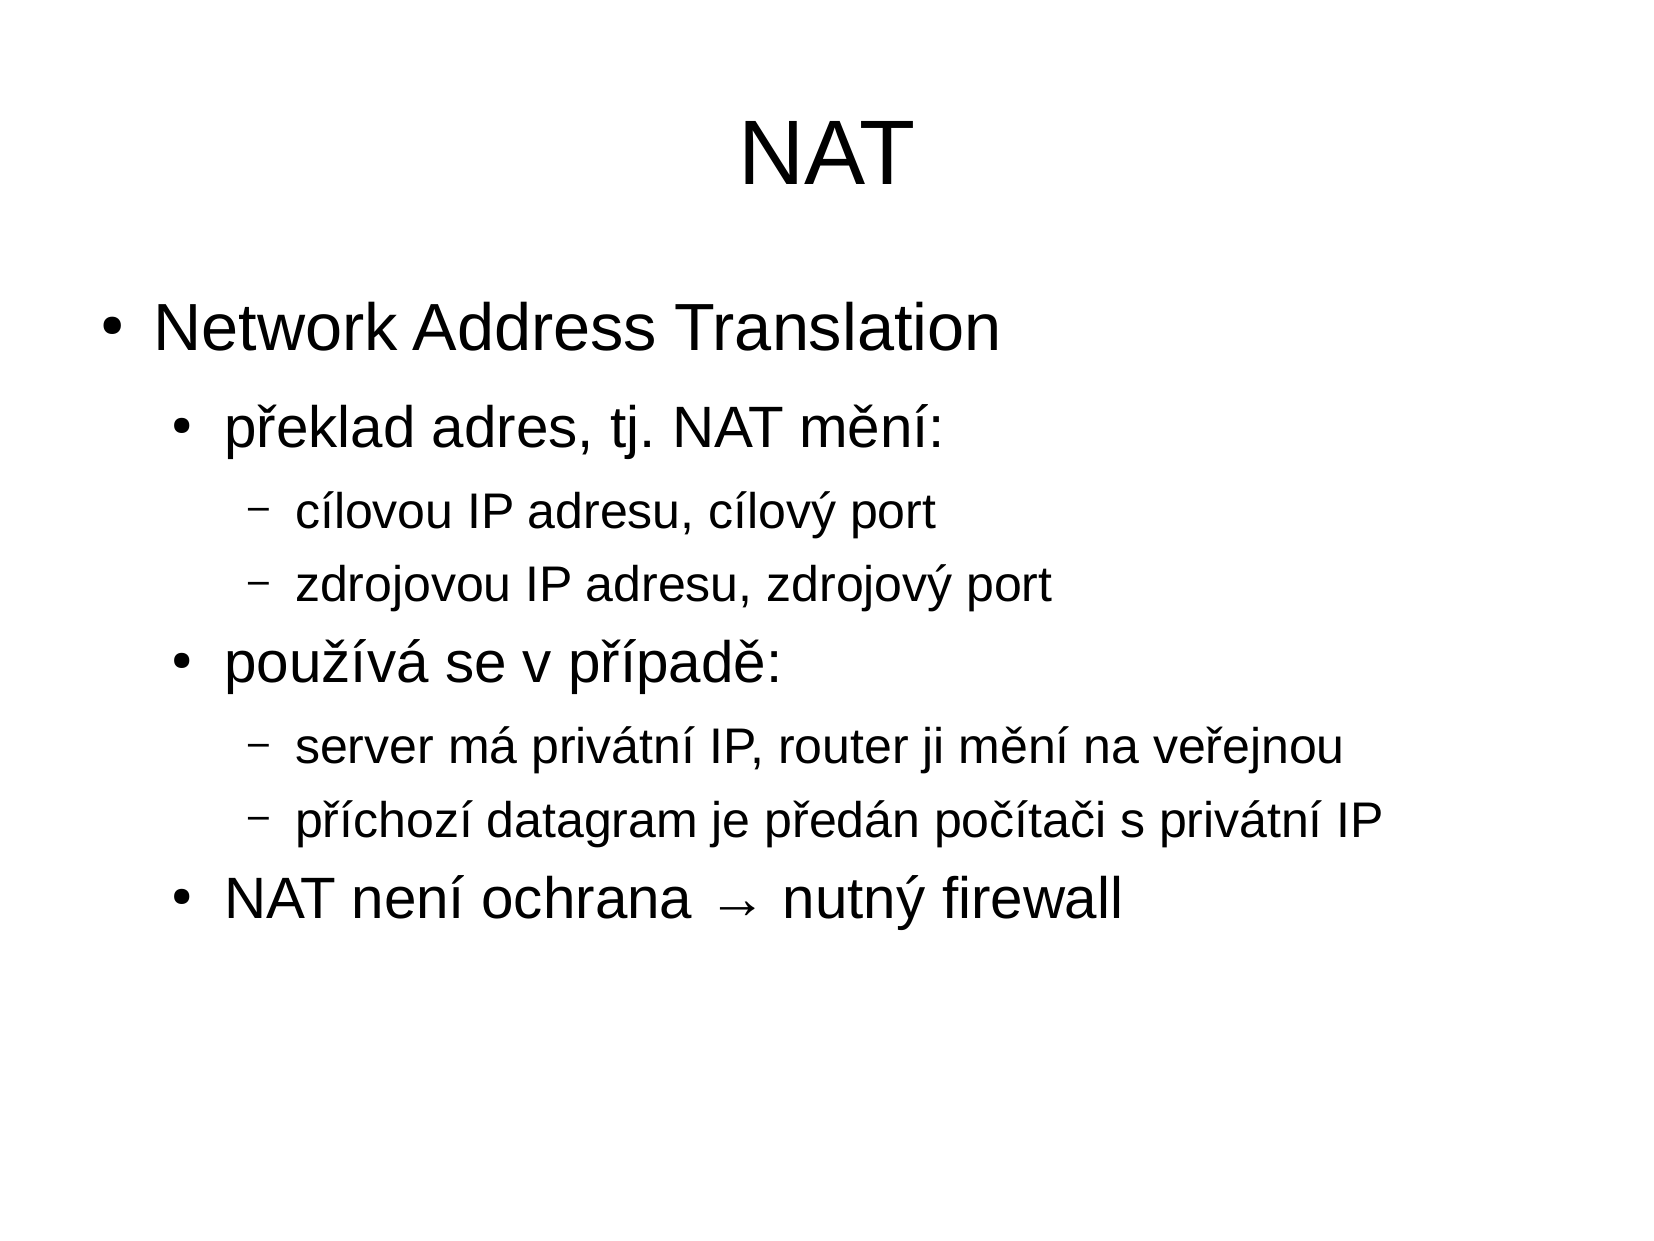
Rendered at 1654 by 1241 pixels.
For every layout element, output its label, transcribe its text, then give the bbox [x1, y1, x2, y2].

title NAT [82, 49, 1571, 257]
list Network Address Translation překlad adres, tj. NAT mění: cílovou IP adresu, cílový port zdrojovou IP adresu, zdrojový port používá se v případě: server má privátní IP, router ji mění na veřejnou příchozí datagram je předán počítači s privátní IP NAT není ochrana → nutný firewall [82, 290, 1571, 1109]
